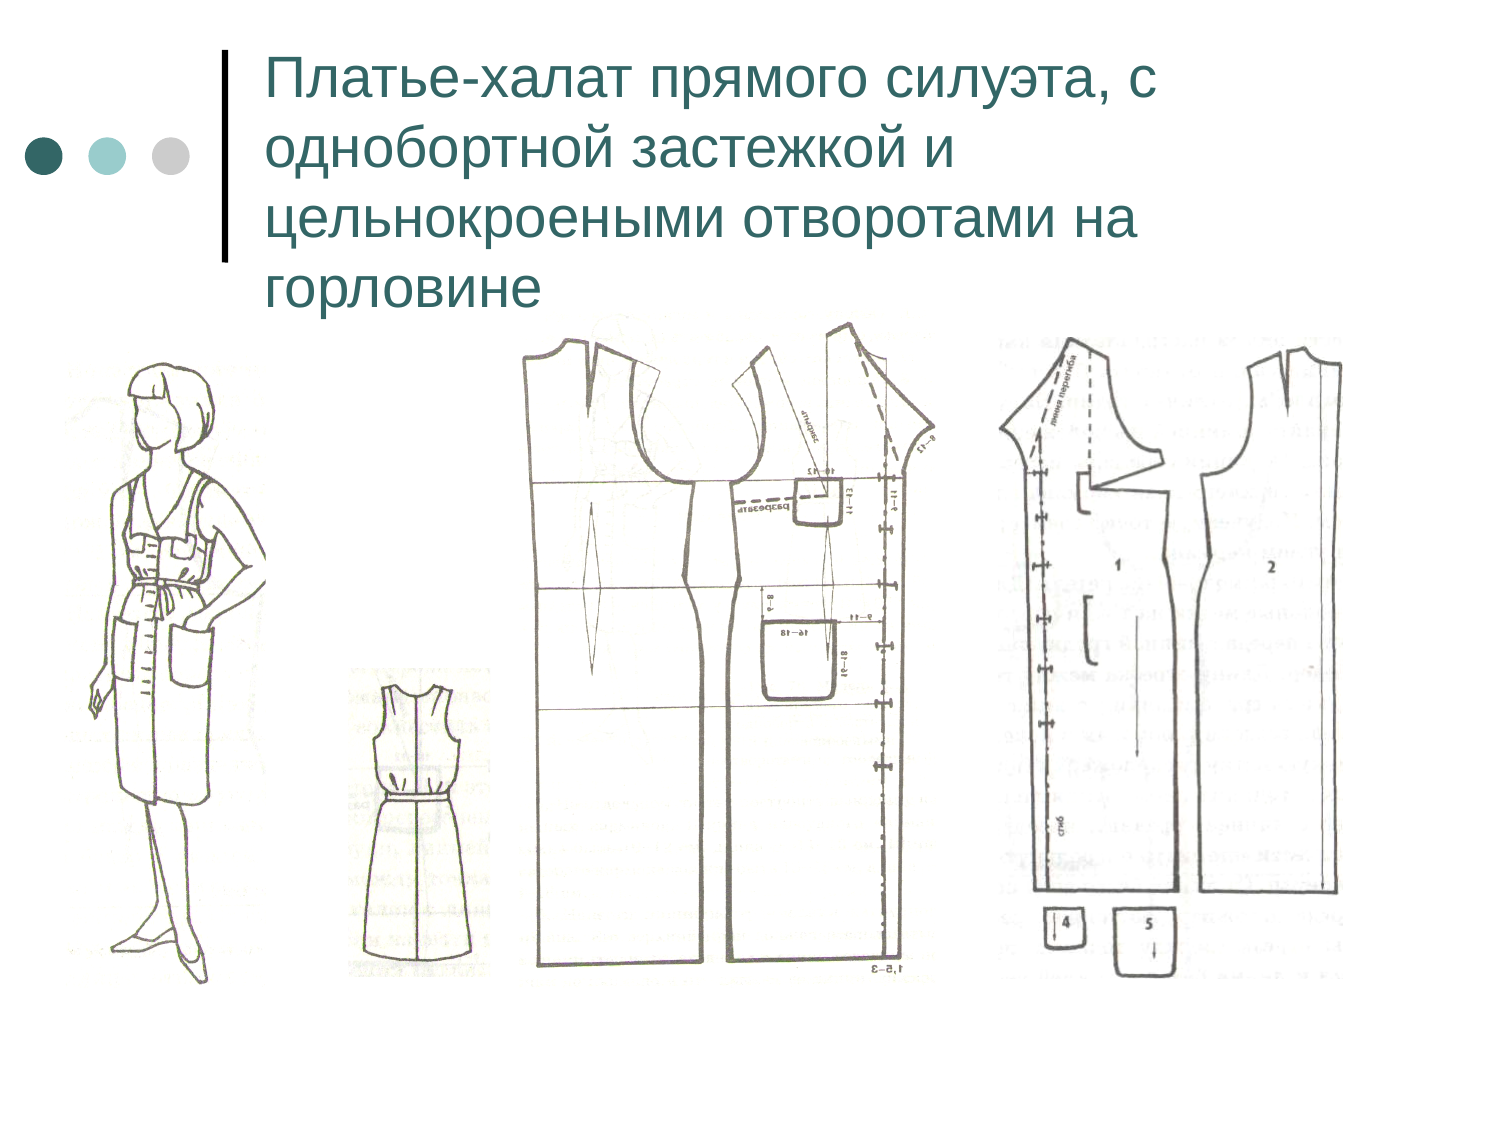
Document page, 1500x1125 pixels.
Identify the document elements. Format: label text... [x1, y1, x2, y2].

picture [348, 668, 491, 977]
picture [519, 308, 936, 988]
picture [64, 350, 266, 988]
picture [998, 338, 1343, 979]
title Платье-халат прямого силуэта, с однобортной застежкой и цельнокроеными отворотами на горловине [249, 31, 1401, 282]
